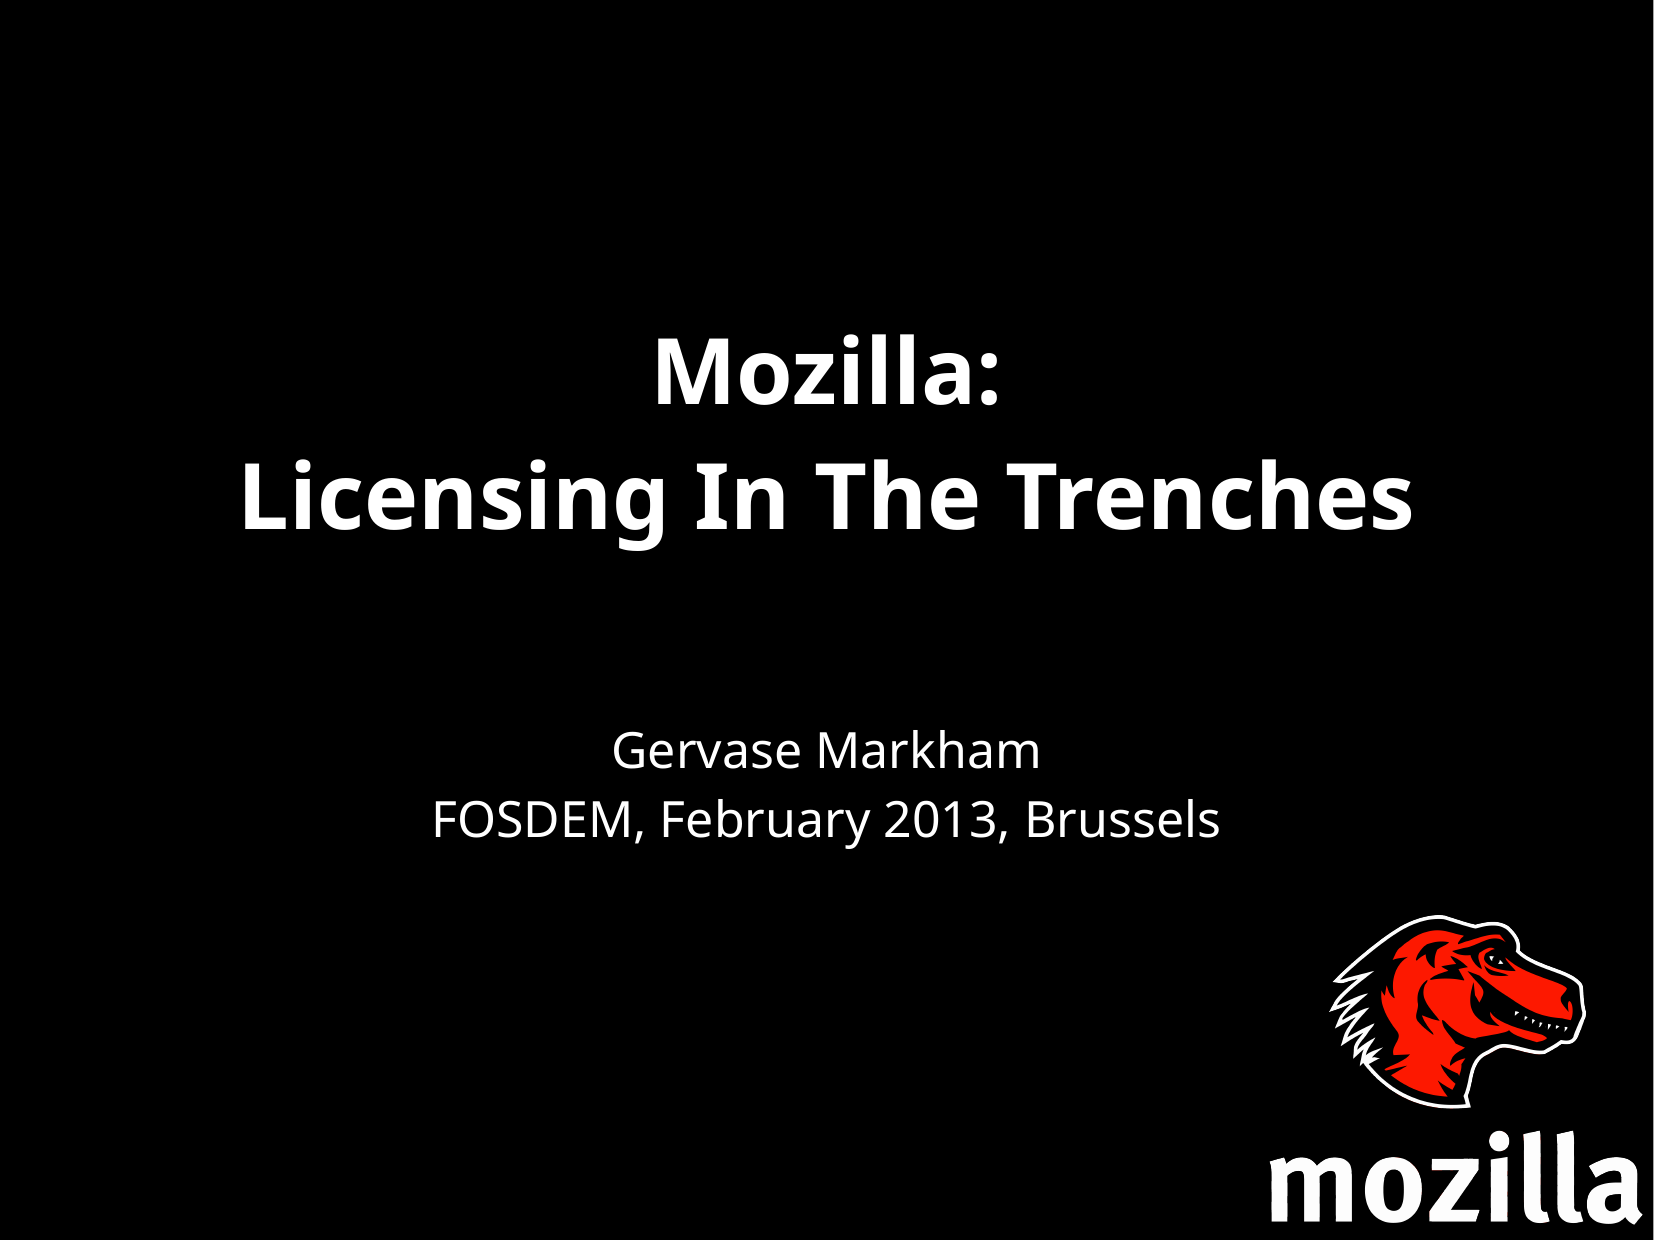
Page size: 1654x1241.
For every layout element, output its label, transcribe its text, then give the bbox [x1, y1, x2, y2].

subtitle Mozilla: Licensing In The Trenches Gervase Markham FOSDEM, February 2013, Brussels [82, 56, 1571, 1102]
picture [1269, 915, 1643, 1238]
